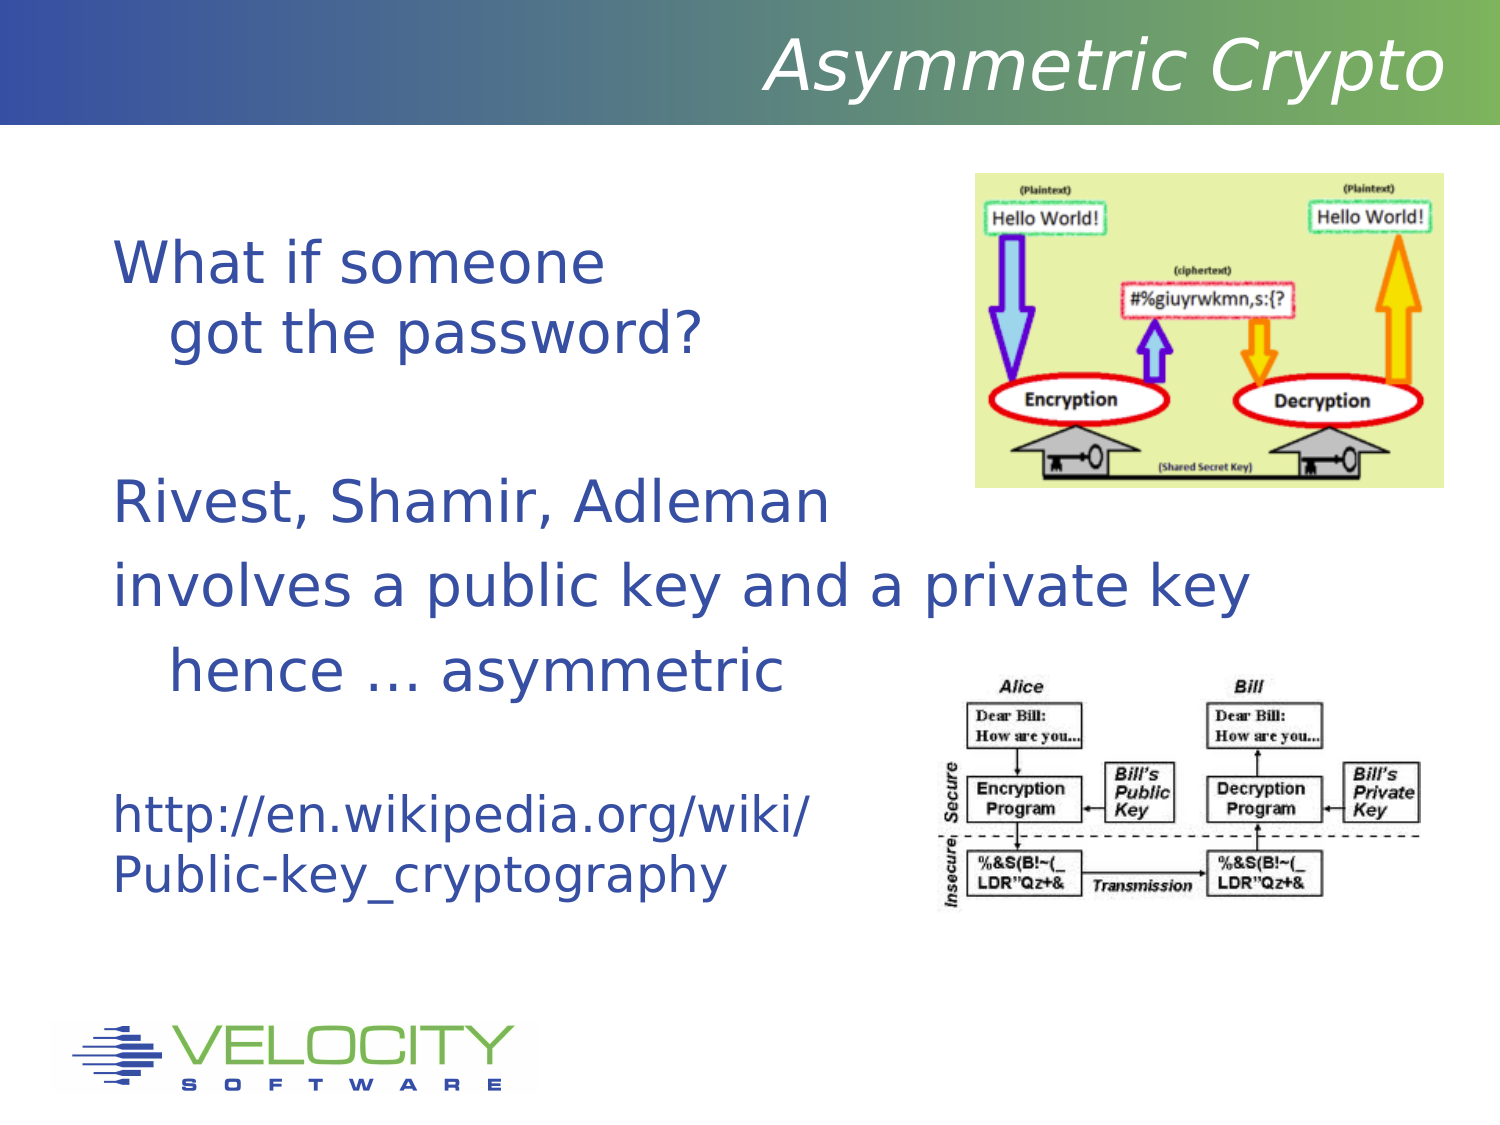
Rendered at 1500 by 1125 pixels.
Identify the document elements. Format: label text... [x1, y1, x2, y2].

picture [937, 674, 1421, 930]
list What if someone got the password? Rivest, Shamir, Adleman involves a public key and a private key hence … asymmetric http://en.wikipedia.org/wiki/ Public-key_cryptography [70, 187, 1500, 1079]
title Asymmetric Crypto [62, 12, 1463, 113]
picture [975, 173, 1444, 488]
picture [50, 1021, 538, 1094]
